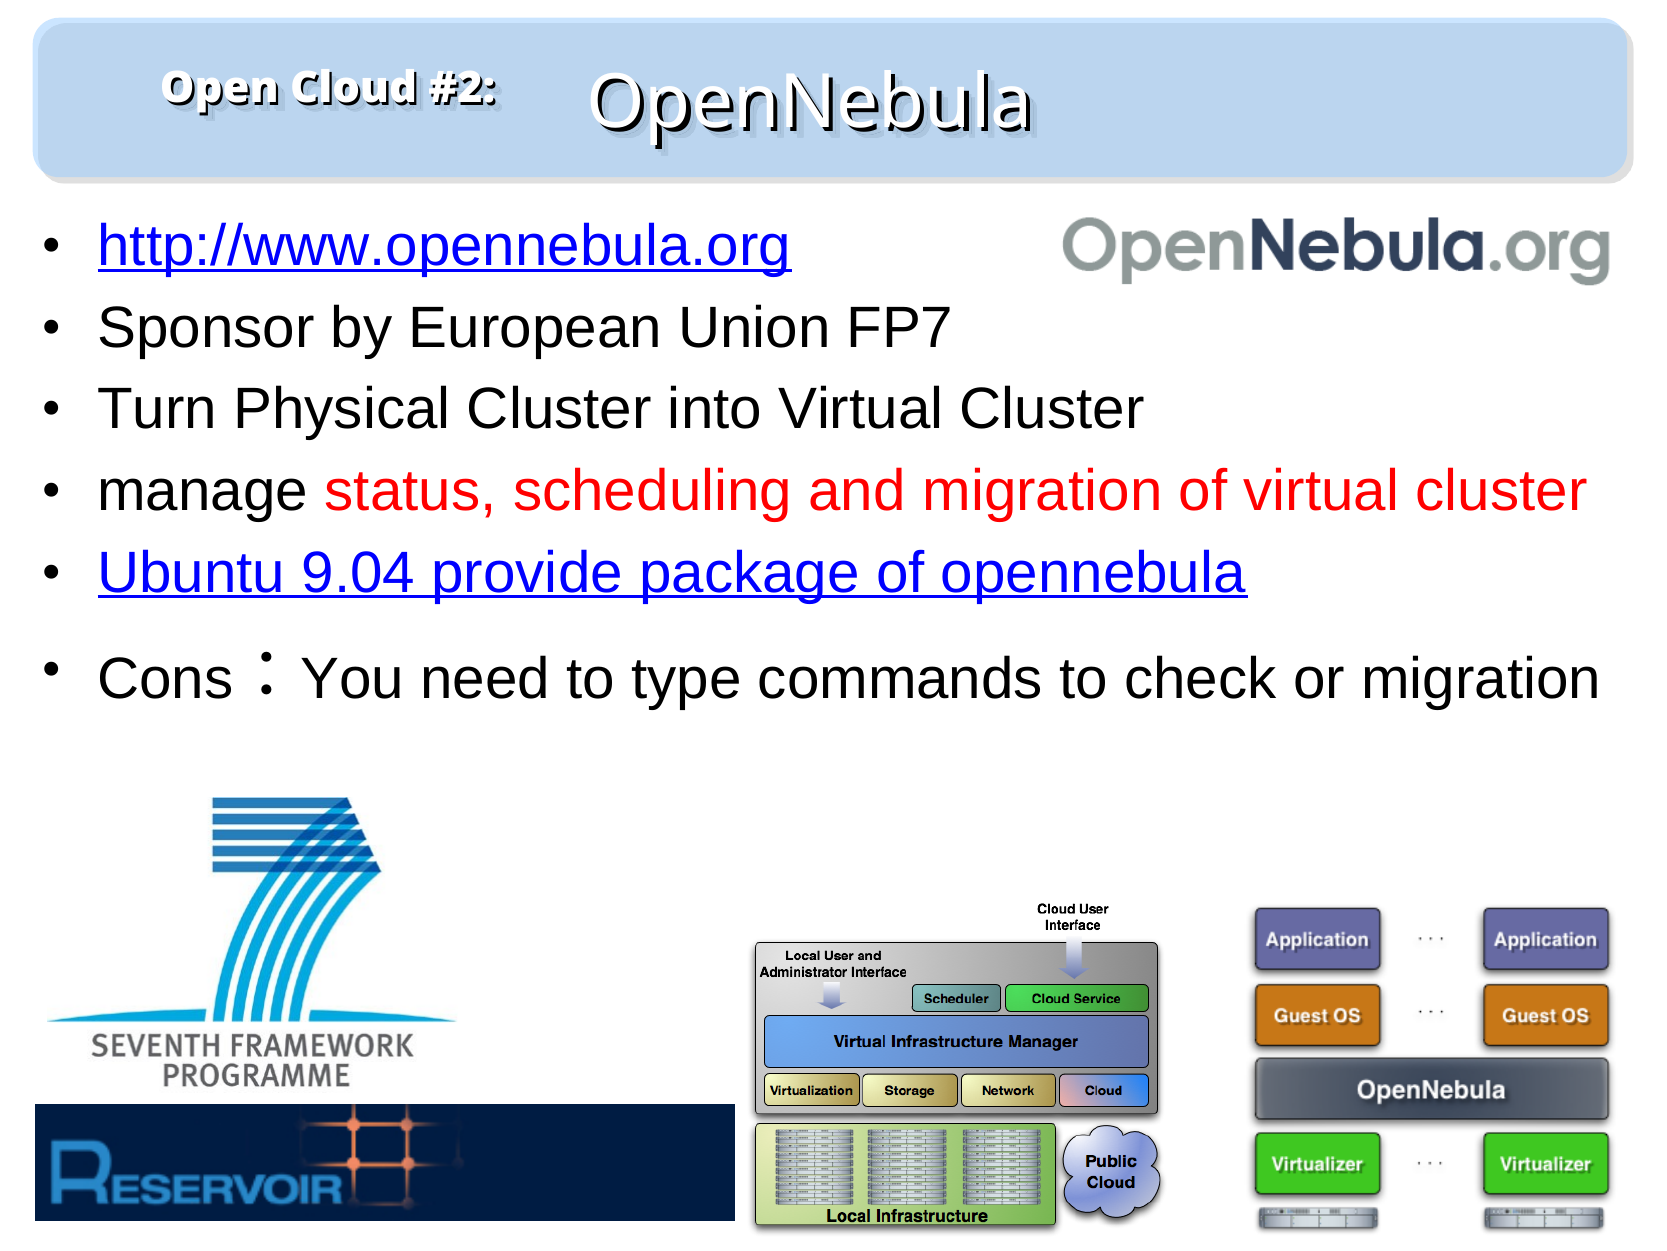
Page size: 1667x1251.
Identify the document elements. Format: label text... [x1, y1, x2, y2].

text_box Open Cloud #2: OpenNebula [32, 17, 1628, 178]
picture [1234, 891, 1630, 1247]
picture [35, 891, 1182, 1247]
picture [47, 797, 458, 1093]
list http://www.opennebula.org Sponsor by European Union FP7 Turn Physical Cluster into Virtual Cluster manage status, scheduling and migration of virtual cluster Ubuntu 9.04 provide package of opennebula Cons：You need to type commands to check or migration [41, 212, 1607, 700]
picture [797, 183, 1625, 302]
